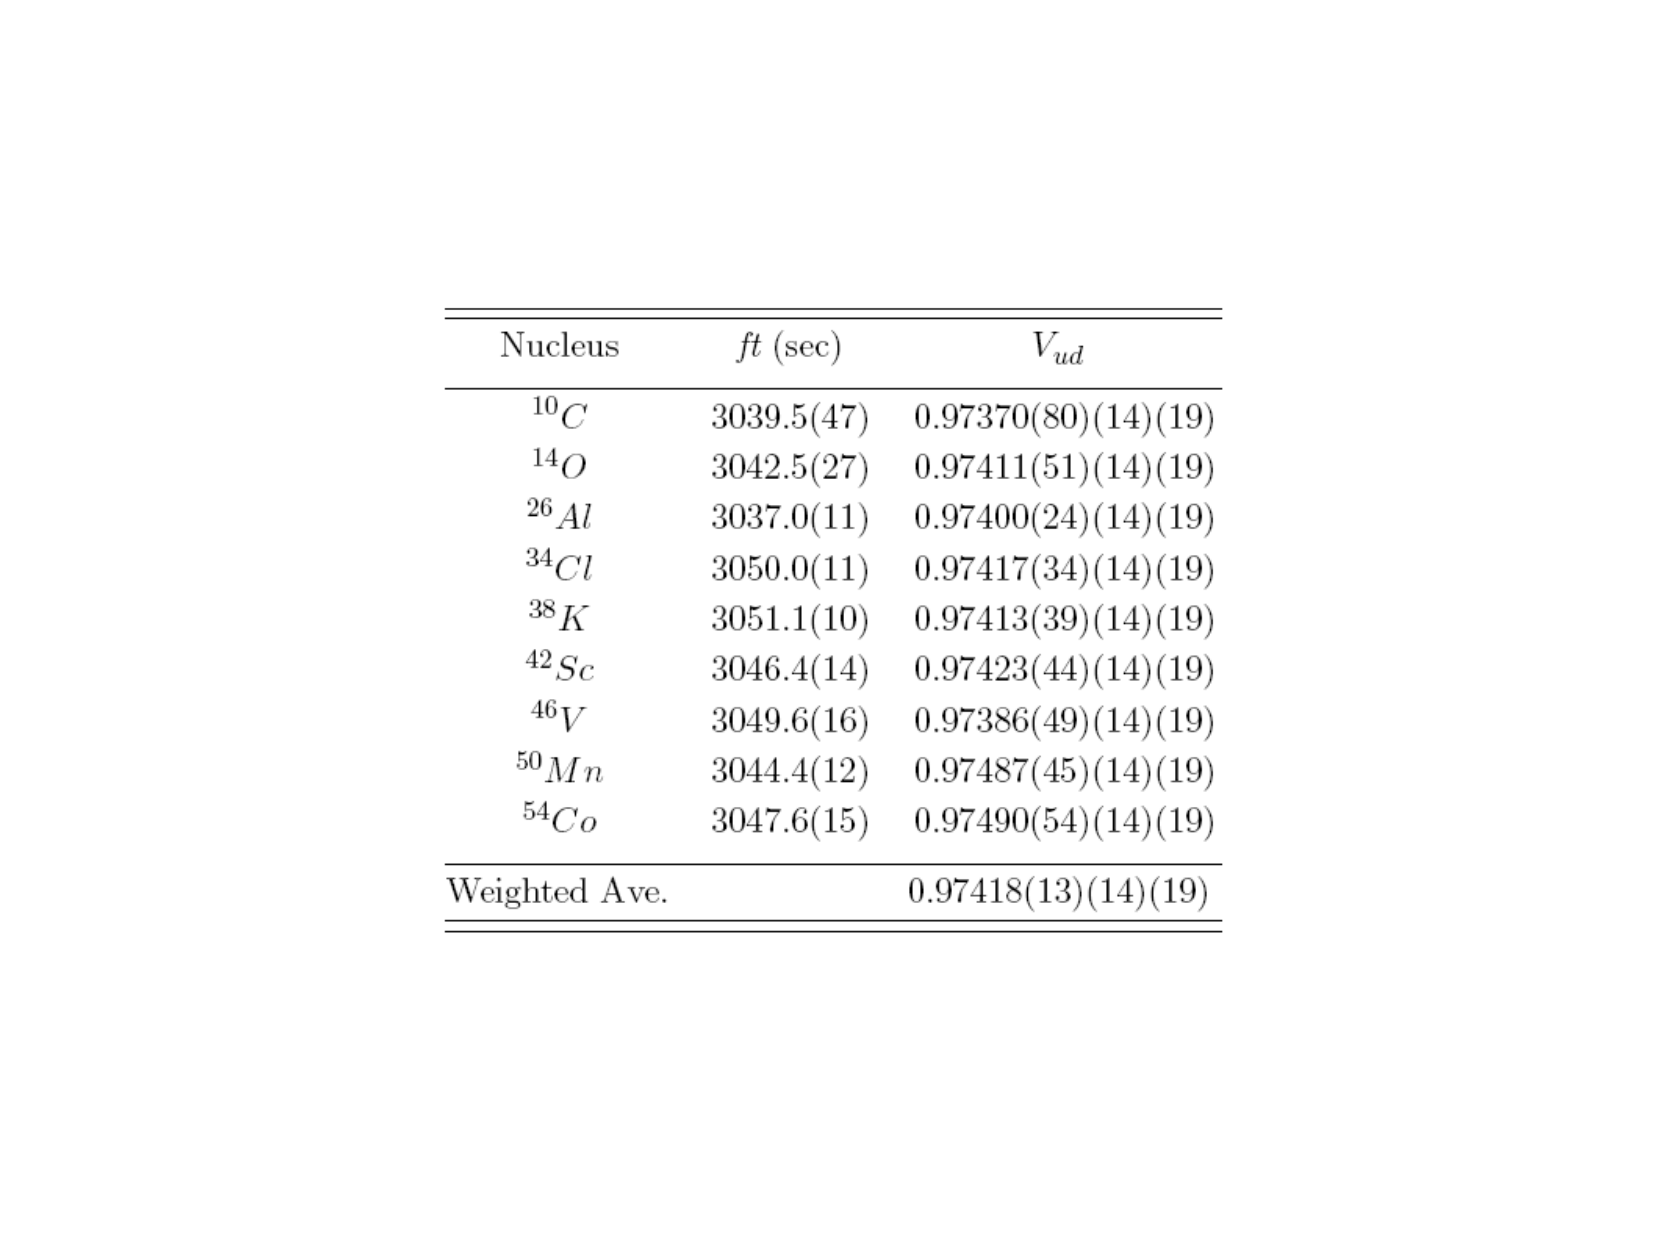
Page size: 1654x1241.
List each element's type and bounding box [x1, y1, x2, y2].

picture [417, 285, 1271, 965]
